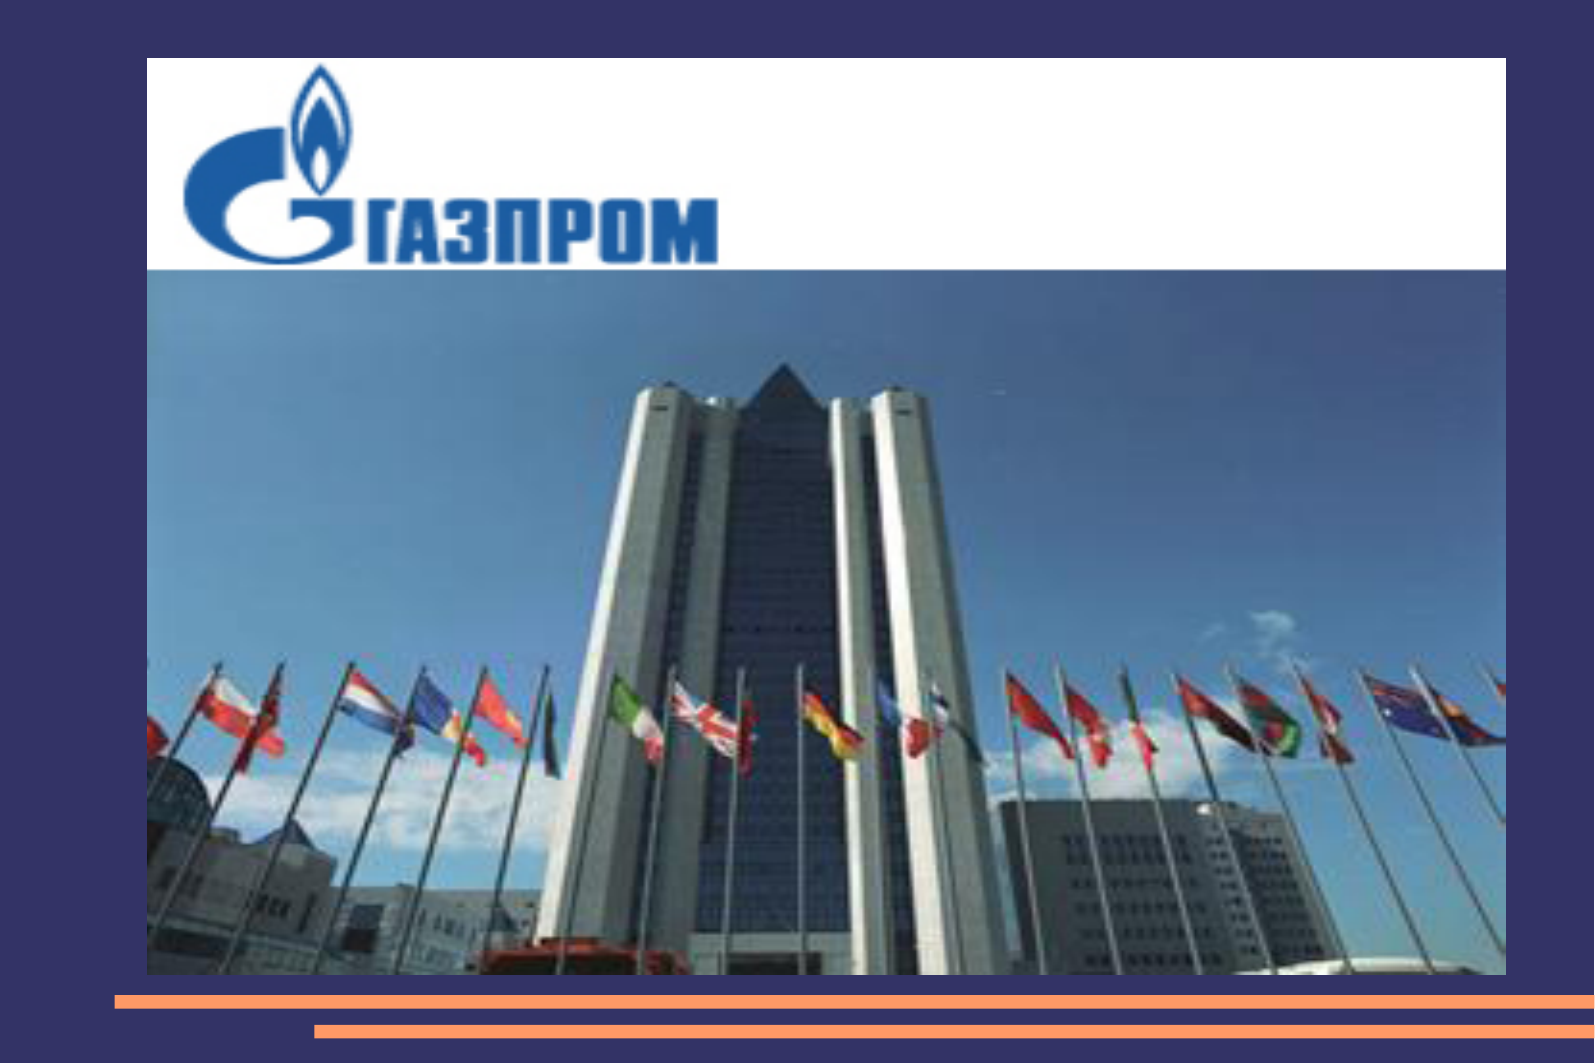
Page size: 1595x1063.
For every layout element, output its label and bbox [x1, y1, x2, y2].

picture [147, 58, 1506, 975]
